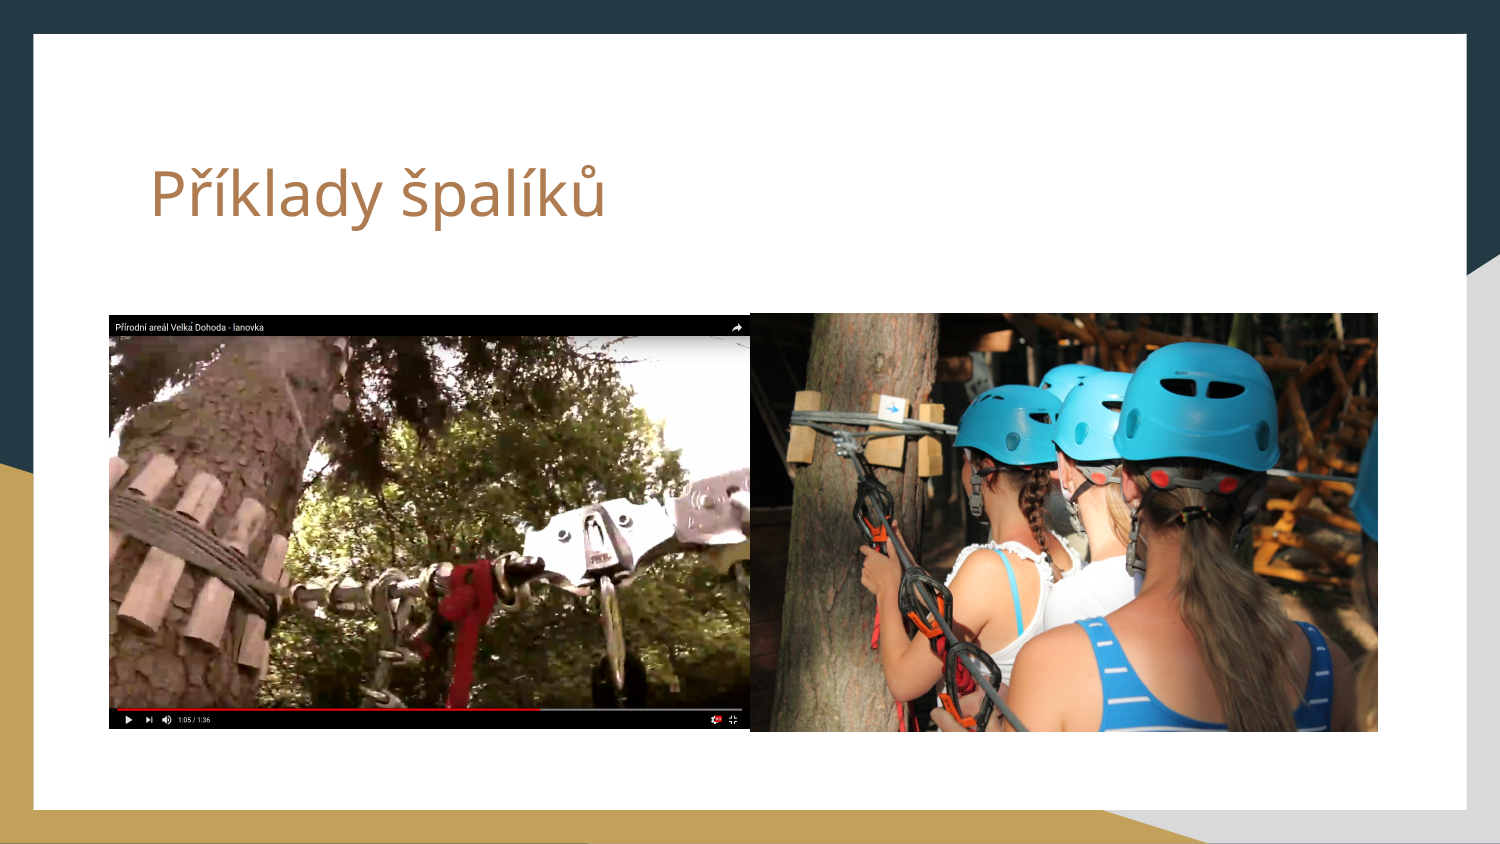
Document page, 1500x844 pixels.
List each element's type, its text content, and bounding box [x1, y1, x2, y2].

title Příklady špalíků [134, 138, 1366, 296]
picture [109, 313, 1378, 732]
